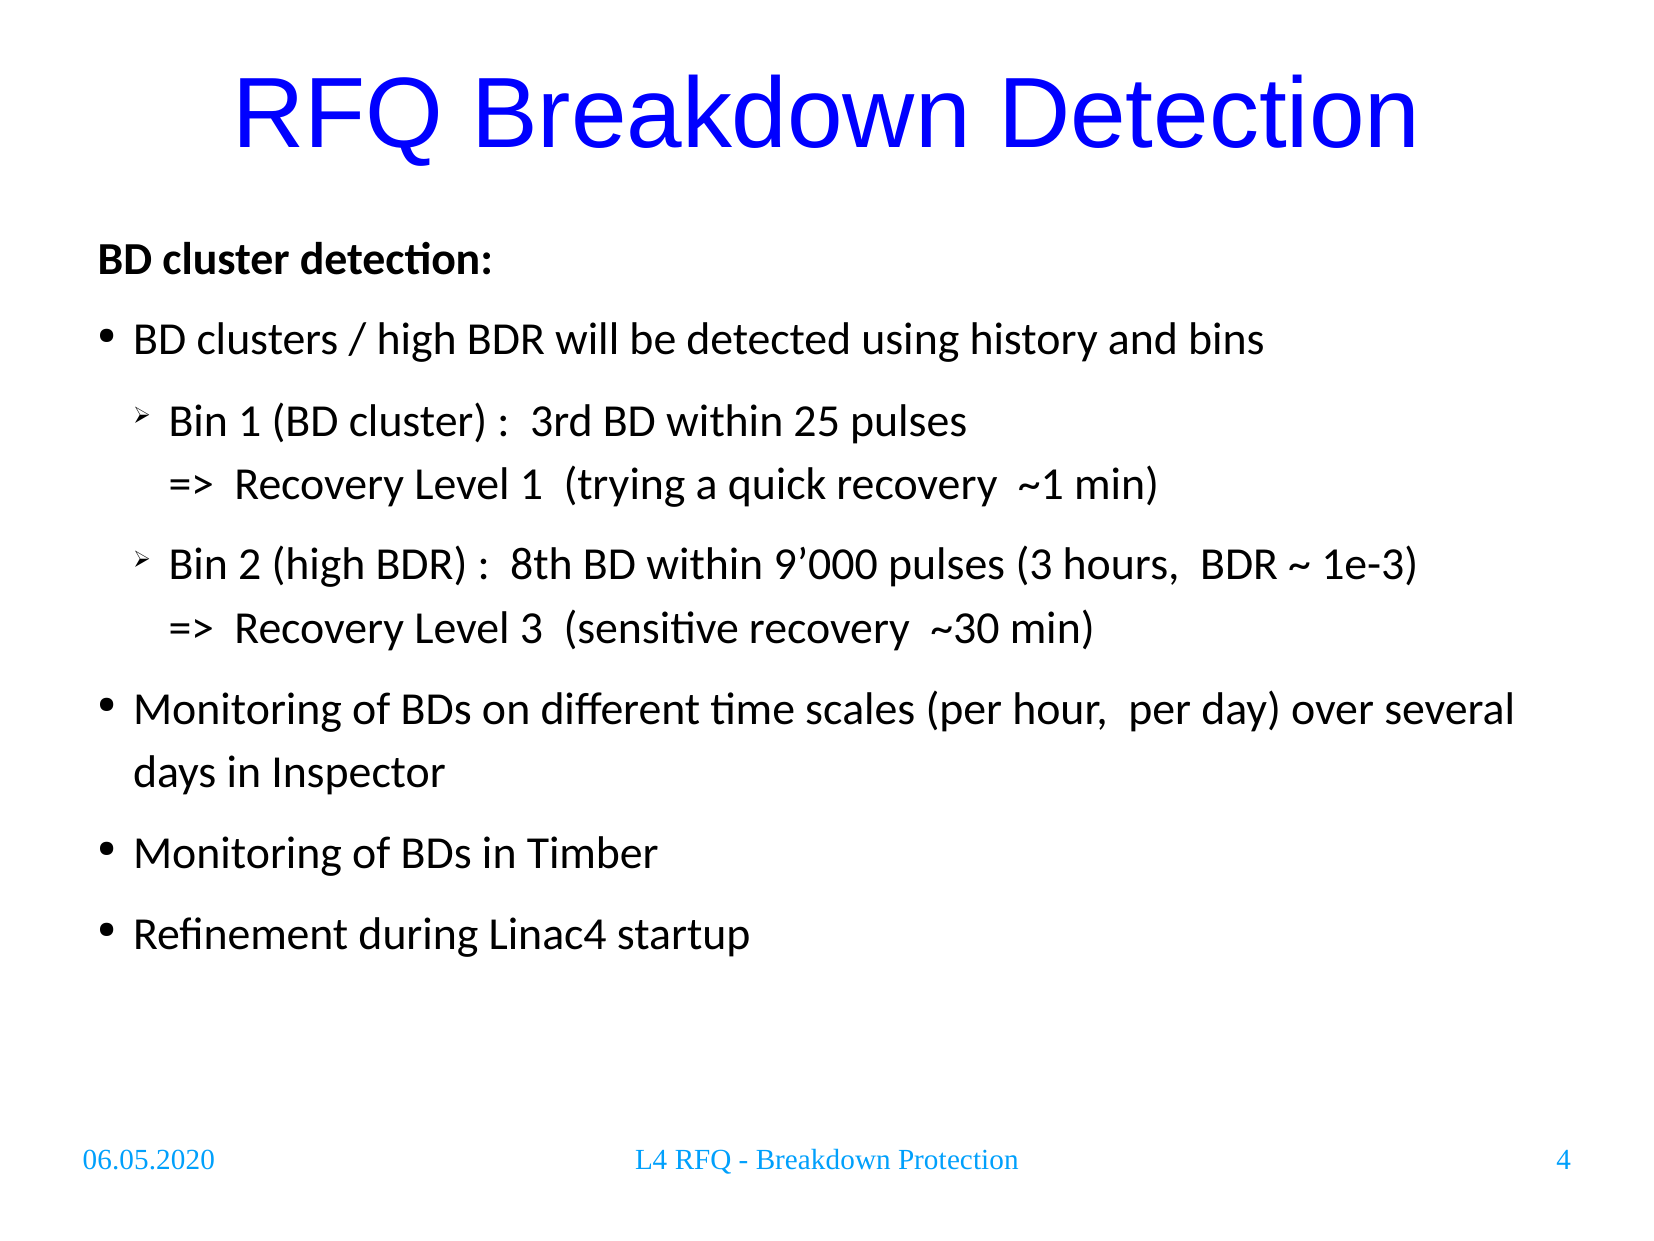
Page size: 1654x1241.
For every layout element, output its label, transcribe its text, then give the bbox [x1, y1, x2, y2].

title RFQ Breakdown Detection [82, 49, 1571, 178]
text_box BD cluster detection: BD clusters / high BDR will be detected using history and bins Bin 1 (BD cluster) : 3rd BD within 25 pulses => Recovery Level 1 (trying a quick recovery ~1 min) Bin 2 (high BDR) : 8th BD within 9’000 pulses (3 hours, BDR ~ 1e-3) => Recovery Level 3 (sensitive recovery ~30 min) Monitoring of BDs on different time scales (per hour, per day) over several days in Inspector Monitoring of BDs in Timber Refinement during Linac4 startup [82, 212, 1595, 1146]
